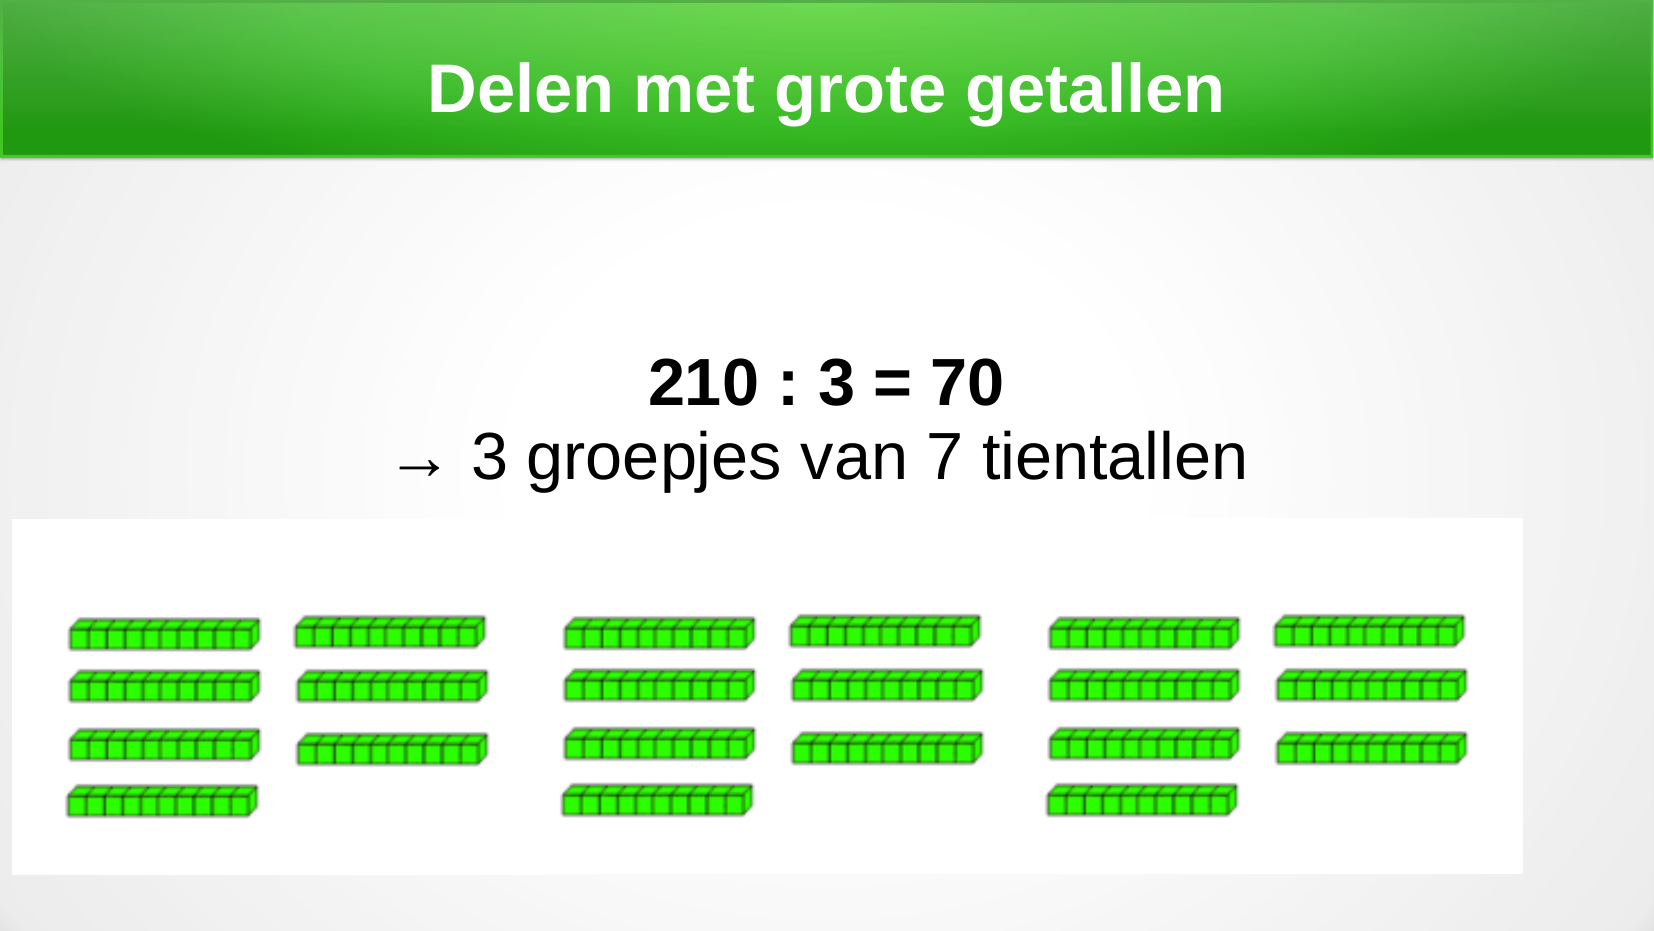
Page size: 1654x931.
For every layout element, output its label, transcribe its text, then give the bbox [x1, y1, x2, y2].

picture [12, 518, 1523, 876]
subtitle 210 : 3 = 70 → 3 groepjes van 7 tientallen [82, 224, 1571, 764]
title Delen met grote getallen [82, 35, 1571, 142]
